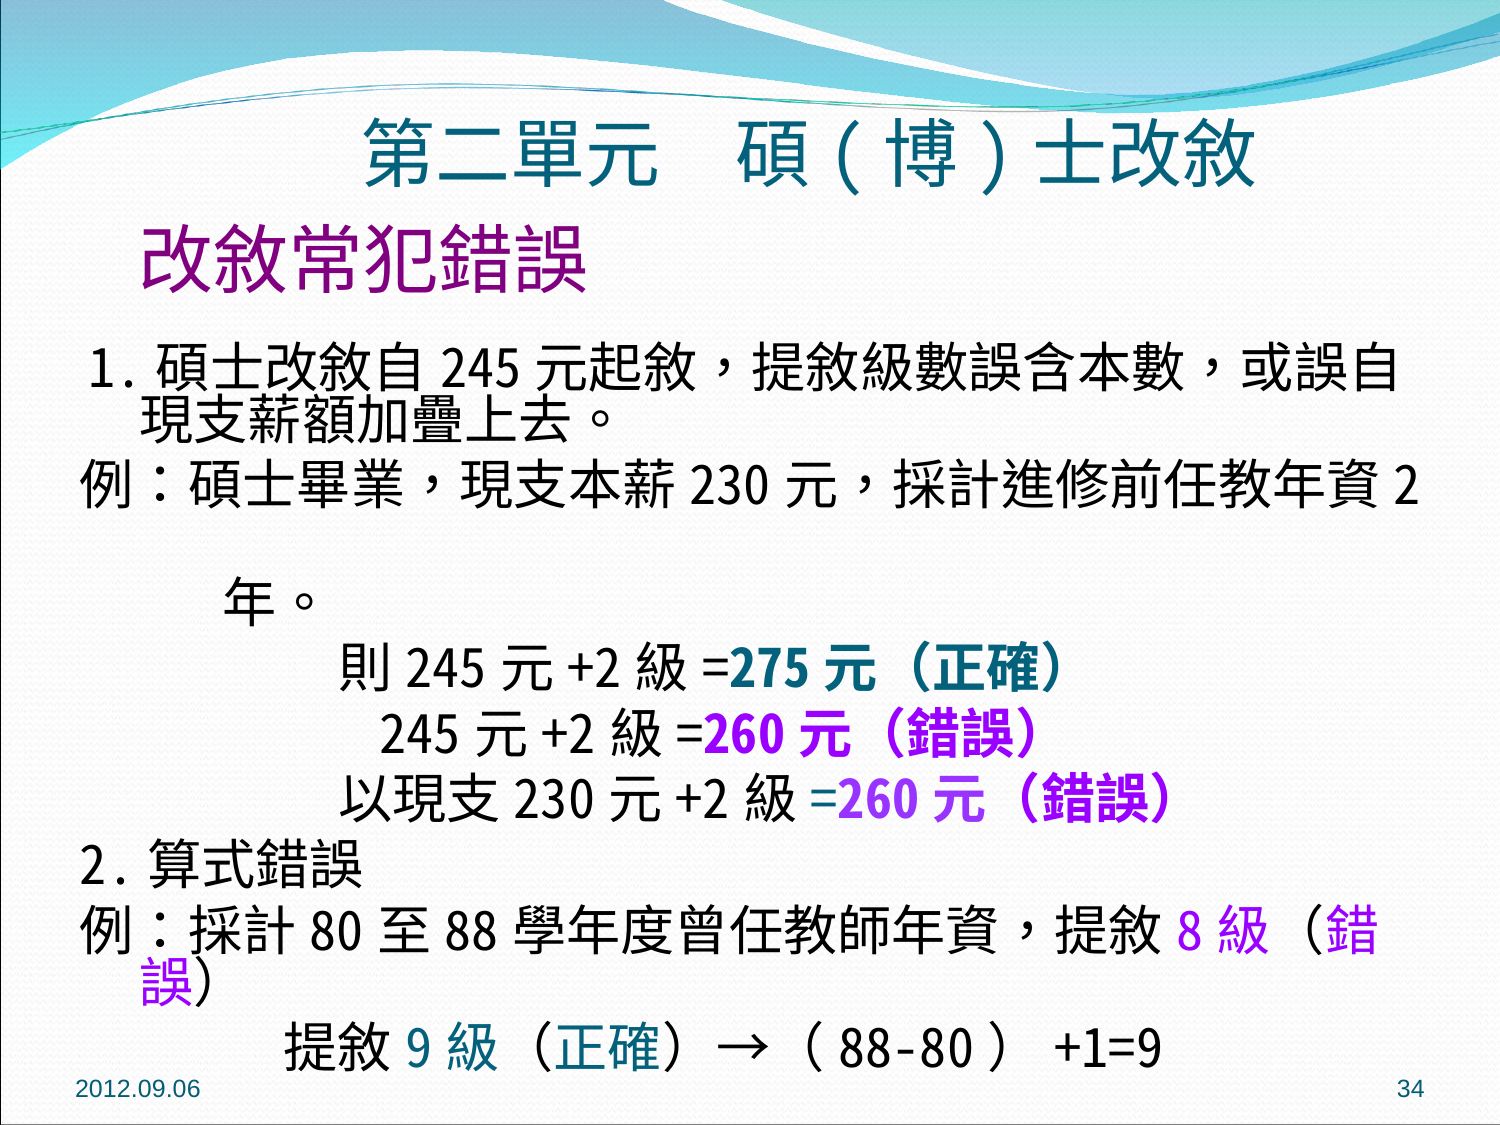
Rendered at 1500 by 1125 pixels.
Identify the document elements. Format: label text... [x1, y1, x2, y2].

picture [0, 0, 1500, 1125]
text_box <number> [1299, 1042, 1426, 1103]
title 改敘常犯錯誤 [17, 184, 709, 303]
text_box 第二單元 碩(博)士改敘 [171, 46, 1447, 197]
text_box 2012.09.06 [74, 1042, 426, 1103]
list 1.碩士改敘自245元起敘，提敘級數誤含本數，或誤自現支薪額加疊上去。 例：碩士畢業，現支本薪230元，採計進修前任教年資2 年。 則245元+2級=275元（正確） 245元+2級=260元（錯誤） 以現支230元+2級=260元（錯誤） 2.算式錯誤 例：採計80至88學年度曾任教師年資，提敘8級（錯誤） 提敘9級（正確）→（88-80）+1=9 [64, 337, 1438, 1094]
